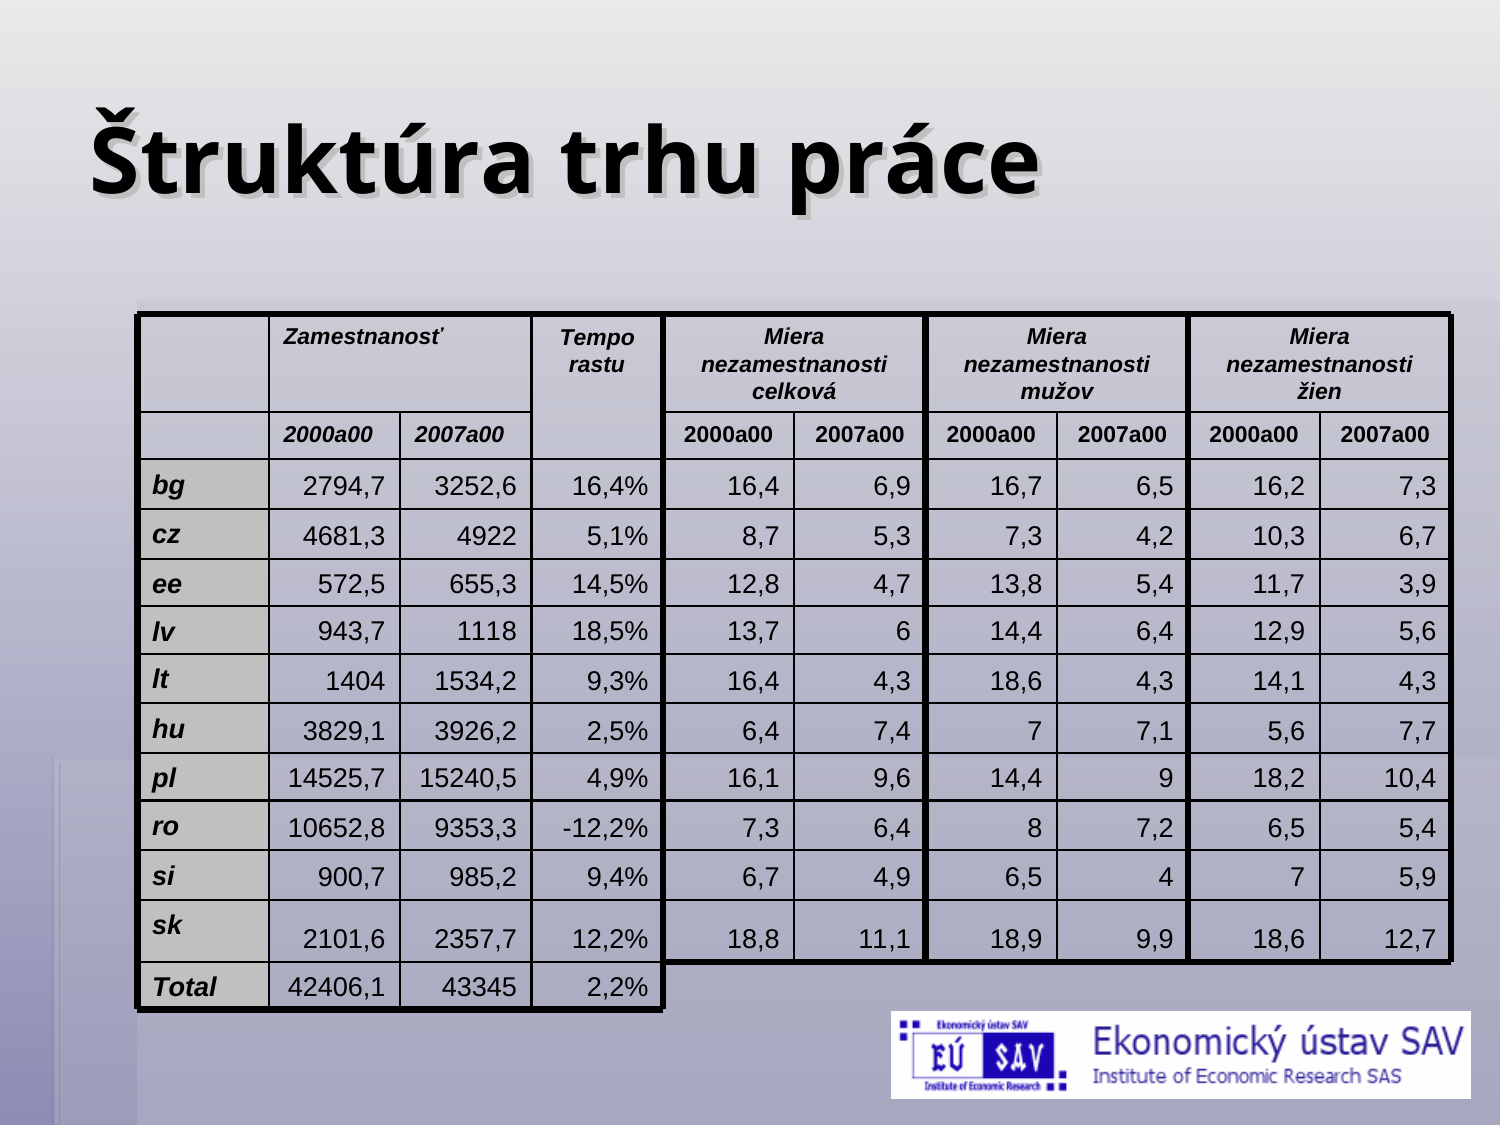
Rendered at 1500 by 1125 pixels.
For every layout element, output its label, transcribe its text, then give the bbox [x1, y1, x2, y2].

text_box 900,7 [270, 851, 399, 899]
text_box 10652,8 [270, 802, 399, 849]
text_box 2,5% [533, 704, 660, 752]
text_box 7,3 [1321, 460, 1448, 508]
text_box 4,9% [533, 754, 660, 799]
text_box 12,7 [1321, 901, 1448, 959]
text_box 6,9 [795, 460, 922, 508]
text_box 7,3 [666, 802, 793, 849]
text_box 4,3 [1058, 655, 1185, 702]
text_box 10,3 [1191, 510, 1319, 558]
text_box 14,4 [929, 754, 1056, 799]
text_box 18,6 [1191, 901, 1319, 959]
text_box 7 [1191, 851, 1319, 899]
text_box 11,7 [1191, 560, 1319, 605]
text_box 4922 [401, 510, 530, 558]
text_box 5,1% [533, 510, 660, 558]
text_box 9,6 [795, 754, 922, 799]
text_box 3252,6 [401, 460, 530, 508]
text_box 13,8 [929, 560, 1056, 605]
text_box 5,3 [795, 510, 922, 558]
text_box 9 [1058, 754, 1185, 799]
text_box 18,8 [666, 901, 793, 959]
text_box 2007a00 [1321, 413, 1448, 458]
text_box 2101,6 [270, 901, 399, 961]
text_box Miera nezamestnanosti žien [1191, 317, 1448, 411]
text_box 7,7 [1321, 704, 1448, 752]
text_box cz [141, 510, 268, 558]
text_box 1118 [401, 607, 530, 653]
text_box 2,2% [533, 963, 660, 1006]
text_box 943,7 [270, 607, 399, 653]
text_box sk [141, 901, 268, 961]
text_box 16,4% [533, 460, 660, 508]
text_box 12,9 [1191, 607, 1319, 653]
text_box 5,6 [1191, 704, 1319, 752]
text_box 7,4 [795, 704, 922, 752]
text_box Zamestnanosť [270, 317, 530, 411]
text_box 43345 [401, 963, 530, 1006]
text_box 4,2 [1058, 510, 1185, 558]
text_box 16,7 [929, 460, 1056, 508]
text_box Miera nezamestnanosti mužov [929, 317, 1185, 411]
text_box 4,3 [795, 655, 922, 702]
text_box 2007a00 [1058, 413, 1185, 458]
text_box 3,9 [1321, 560, 1448, 605]
text_box 3926,2 [401, 704, 530, 752]
text_box Miera nezamestnanosti celková [666, 317, 922, 411]
text_box 2007a00 [401, 413, 530, 458]
text_box Total [141, 963, 268, 1006]
text_box 12,2% [533, 901, 660, 961]
text_box 9353,3 [401, 802, 530, 849]
picture [891, 1011, 1471, 1099]
text_box 1534,2 [401, 655, 530, 702]
text_box 655,3 [401, 560, 530, 605]
text_box 8 [929, 802, 1056, 849]
text_box 7 [929, 704, 1056, 752]
text_box 2000a00 [929, 413, 1056, 458]
text_box 2357,7 [401, 901, 530, 961]
text_box 6,5 [1058, 460, 1185, 508]
text_box 6,4 [666, 704, 793, 752]
text_box Tempo rastu [533, 317, 660, 458]
text_box 5,9 [1321, 851, 1448, 899]
text_box 1404 [270, 655, 399, 702]
text_box ee [141, 560, 268, 605]
text_box 18,9 [929, 901, 1056, 959]
text_box 13,7 [666, 607, 793, 653]
text_box 5,4 [1321, 802, 1448, 849]
text_box 14,5% [533, 560, 660, 605]
text_box bg [141, 460, 268, 508]
text_box 4,7 [795, 560, 922, 605]
text_box 572,5 [270, 560, 399, 605]
text_box 16,1 [666, 754, 793, 799]
text_box 4,9 [795, 851, 922, 899]
text_box 9,4% [533, 851, 660, 899]
text_box 6,4 [795, 802, 922, 849]
text_box lt [141, 655, 268, 702]
text_box -12,2% [533, 802, 660, 849]
text_box pl [141, 754, 268, 799]
text_box ro [141, 802, 268, 849]
text_box 18,6 [929, 655, 1056, 702]
text_box 6,4 [1058, 607, 1185, 653]
text_box 6,5 [929, 851, 1056, 899]
text_box lv [141, 607, 268, 653]
text_box 42406,1 [270, 963, 399, 1006]
text_box 15240,5 [401, 754, 530, 799]
text_box 10,4 [1321, 754, 1448, 799]
text_box 7,3 [929, 510, 1056, 558]
text_box 7,1 [1058, 704, 1185, 752]
text_box 4681,3 [270, 510, 399, 558]
text_box si [141, 851, 268, 899]
text_box hu [141, 704, 268, 752]
text_box 5,4 [1058, 560, 1185, 605]
text_box 5,6 [1321, 607, 1448, 653]
text_box 2000a00 [270, 413, 399, 458]
text_box 985,2 [401, 851, 530, 899]
text_box 12,8 [666, 560, 793, 605]
text_box 14,1 [1191, 655, 1319, 702]
text_box 14,4 [929, 607, 1056, 653]
text_box 3829,1 [270, 704, 399, 752]
text_box 18,2 [1191, 754, 1319, 799]
text_box 6 [795, 607, 922, 653]
text_box 2007a00 [795, 413, 922, 458]
text_box 9,3% [533, 655, 660, 702]
text_box 11,1 [795, 901, 922, 959]
text_box 16,4 [666, 460, 793, 508]
text_box 6,5 [1191, 802, 1319, 849]
text_box 2794,7 [270, 460, 399, 508]
text_box 7,2 [1058, 802, 1185, 849]
text_box 14525,7 [270, 754, 399, 799]
text_box 9,9 [1058, 901, 1185, 959]
text_box 6,7 [1321, 510, 1448, 558]
text_box 2000a00 [666, 413, 793, 458]
text_box 2000a00 [1191, 413, 1319, 458]
text_box 8,7 [666, 510, 793, 558]
text_box 18,5% [533, 607, 660, 653]
text_box 4,3 [1321, 655, 1448, 702]
text_box 4 [1058, 851, 1185, 899]
text_box 6,7 [666, 851, 793, 899]
title Štruktúra trhu práce [75, 40, 1451, 276]
text_box 16,2 [1191, 460, 1319, 508]
text_box 16,4 [666, 655, 793, 702]
